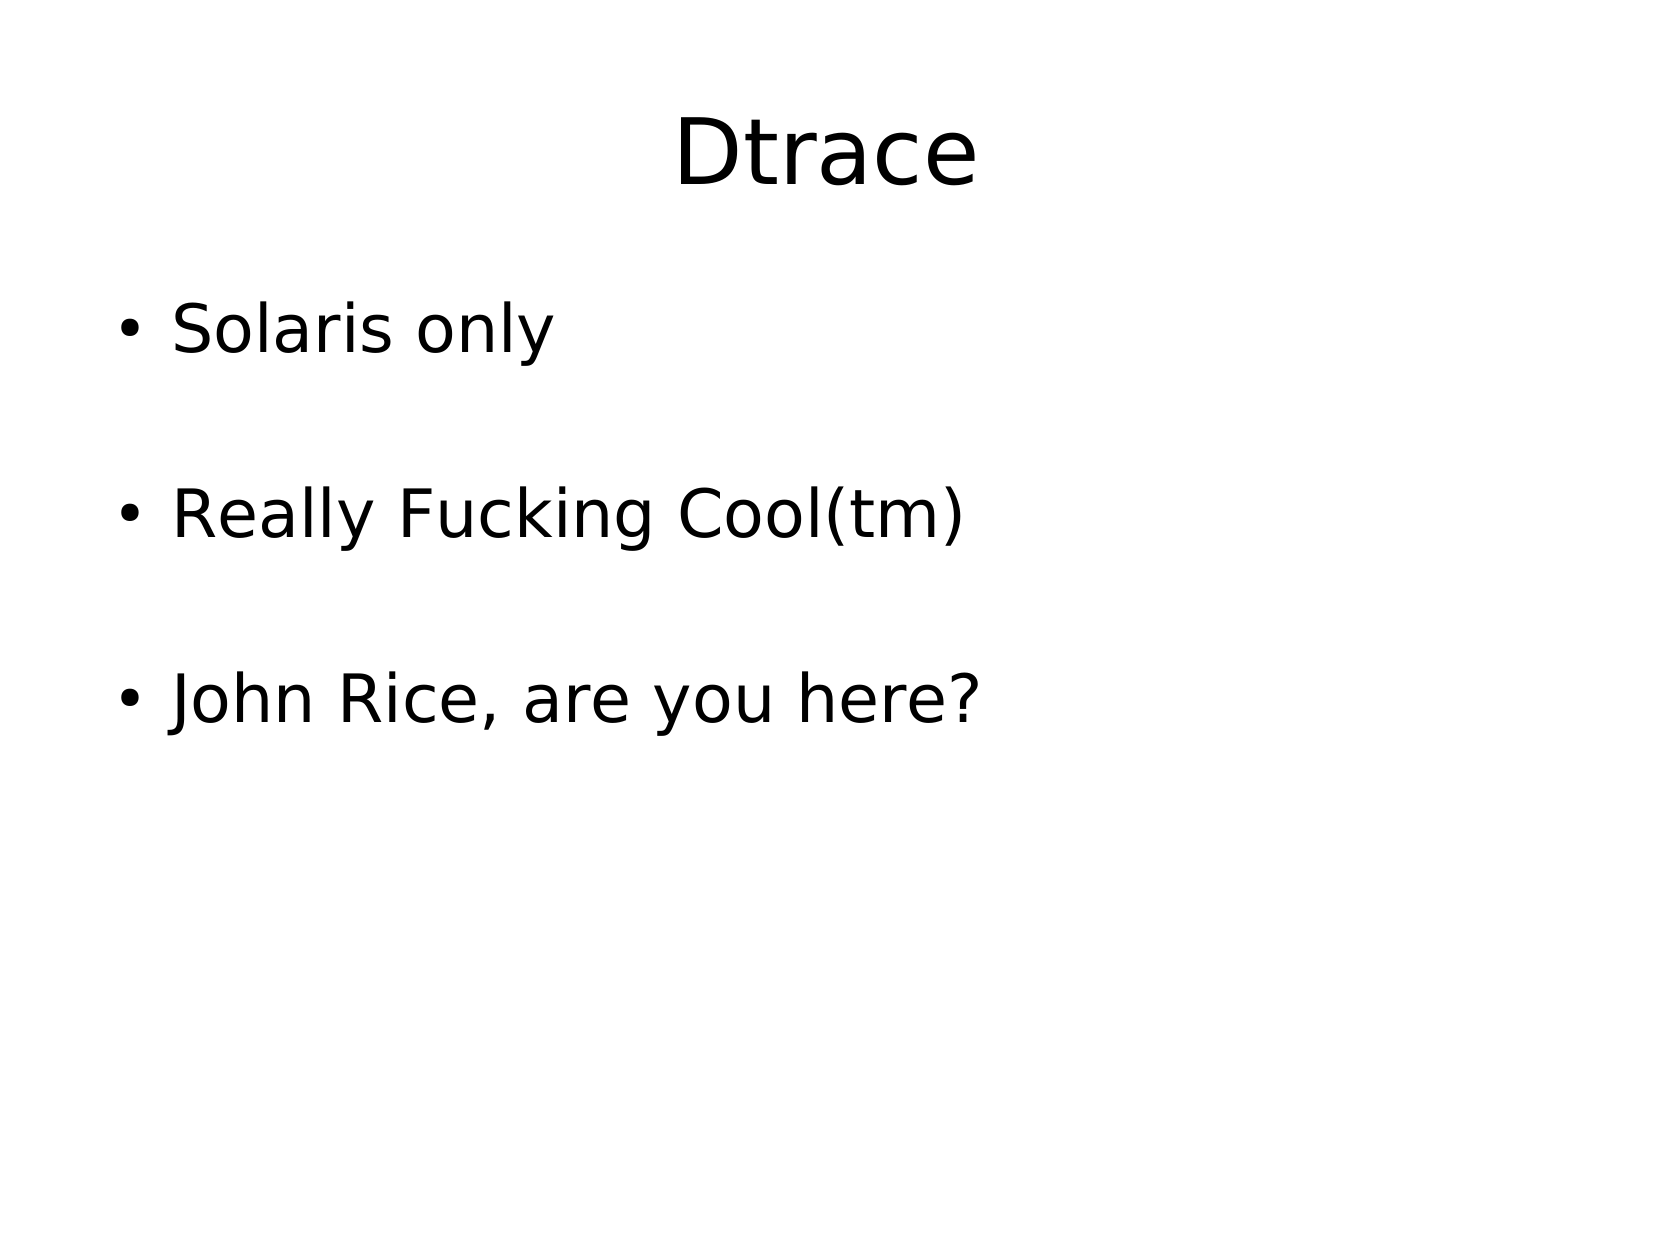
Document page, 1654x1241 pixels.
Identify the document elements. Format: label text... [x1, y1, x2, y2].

title Dtrace [82, 49, 1571, 257]
list Solaris only Really Fucking Cool(tm) John Rice, are you here? [82, 290, 1571, 1109]
